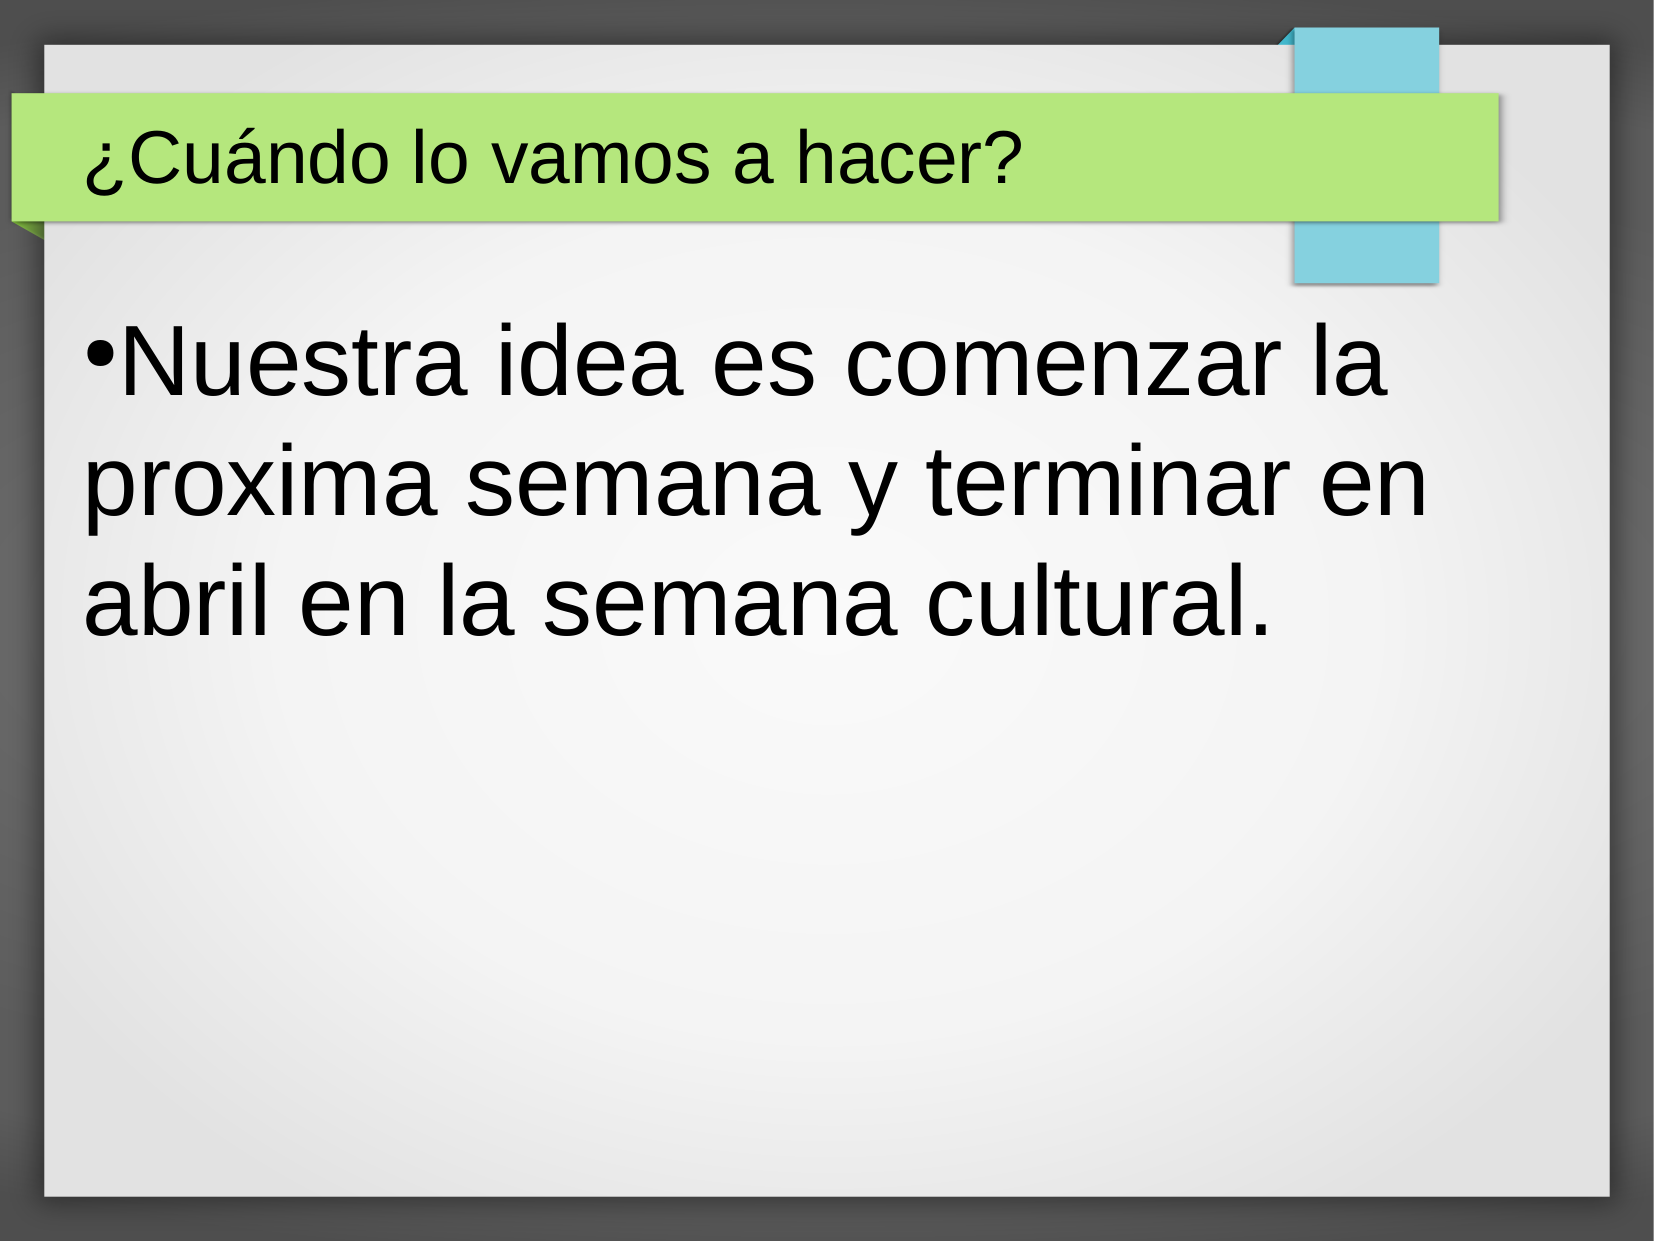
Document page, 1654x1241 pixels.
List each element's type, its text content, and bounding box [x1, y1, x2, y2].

list Nuestra idea es comenzar la proxima semana y terminar en abril en la semana cultural. [82, 295, 1571, 1015]
title ¿Cuándo lo vamos a hacer? [82, 94, 1264, 213]
